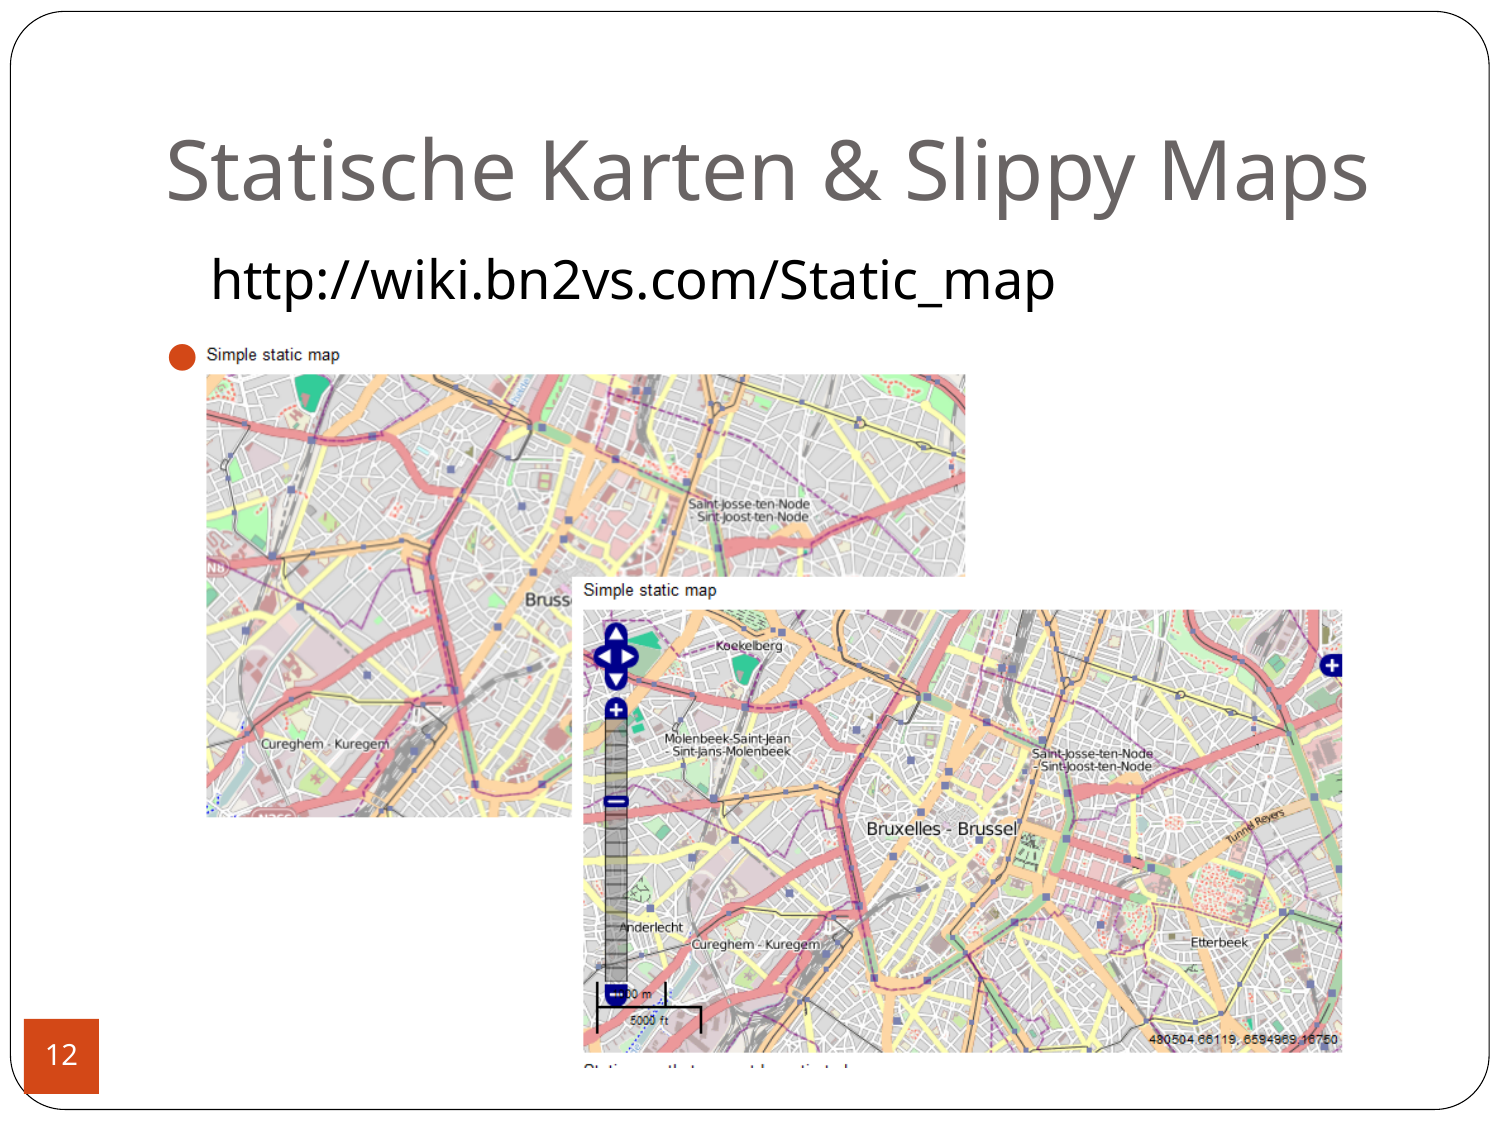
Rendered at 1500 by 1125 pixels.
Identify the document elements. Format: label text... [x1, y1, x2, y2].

picture [199, 339, 1360, 1068]
title Statische Karten & Slippy Maps [150, 45, 1426, 233]
text_box 12 [23, 1018, 99, 1094]
list http://wiki.bn2vs.com/Static_map [150, 237, 1426, 988]
